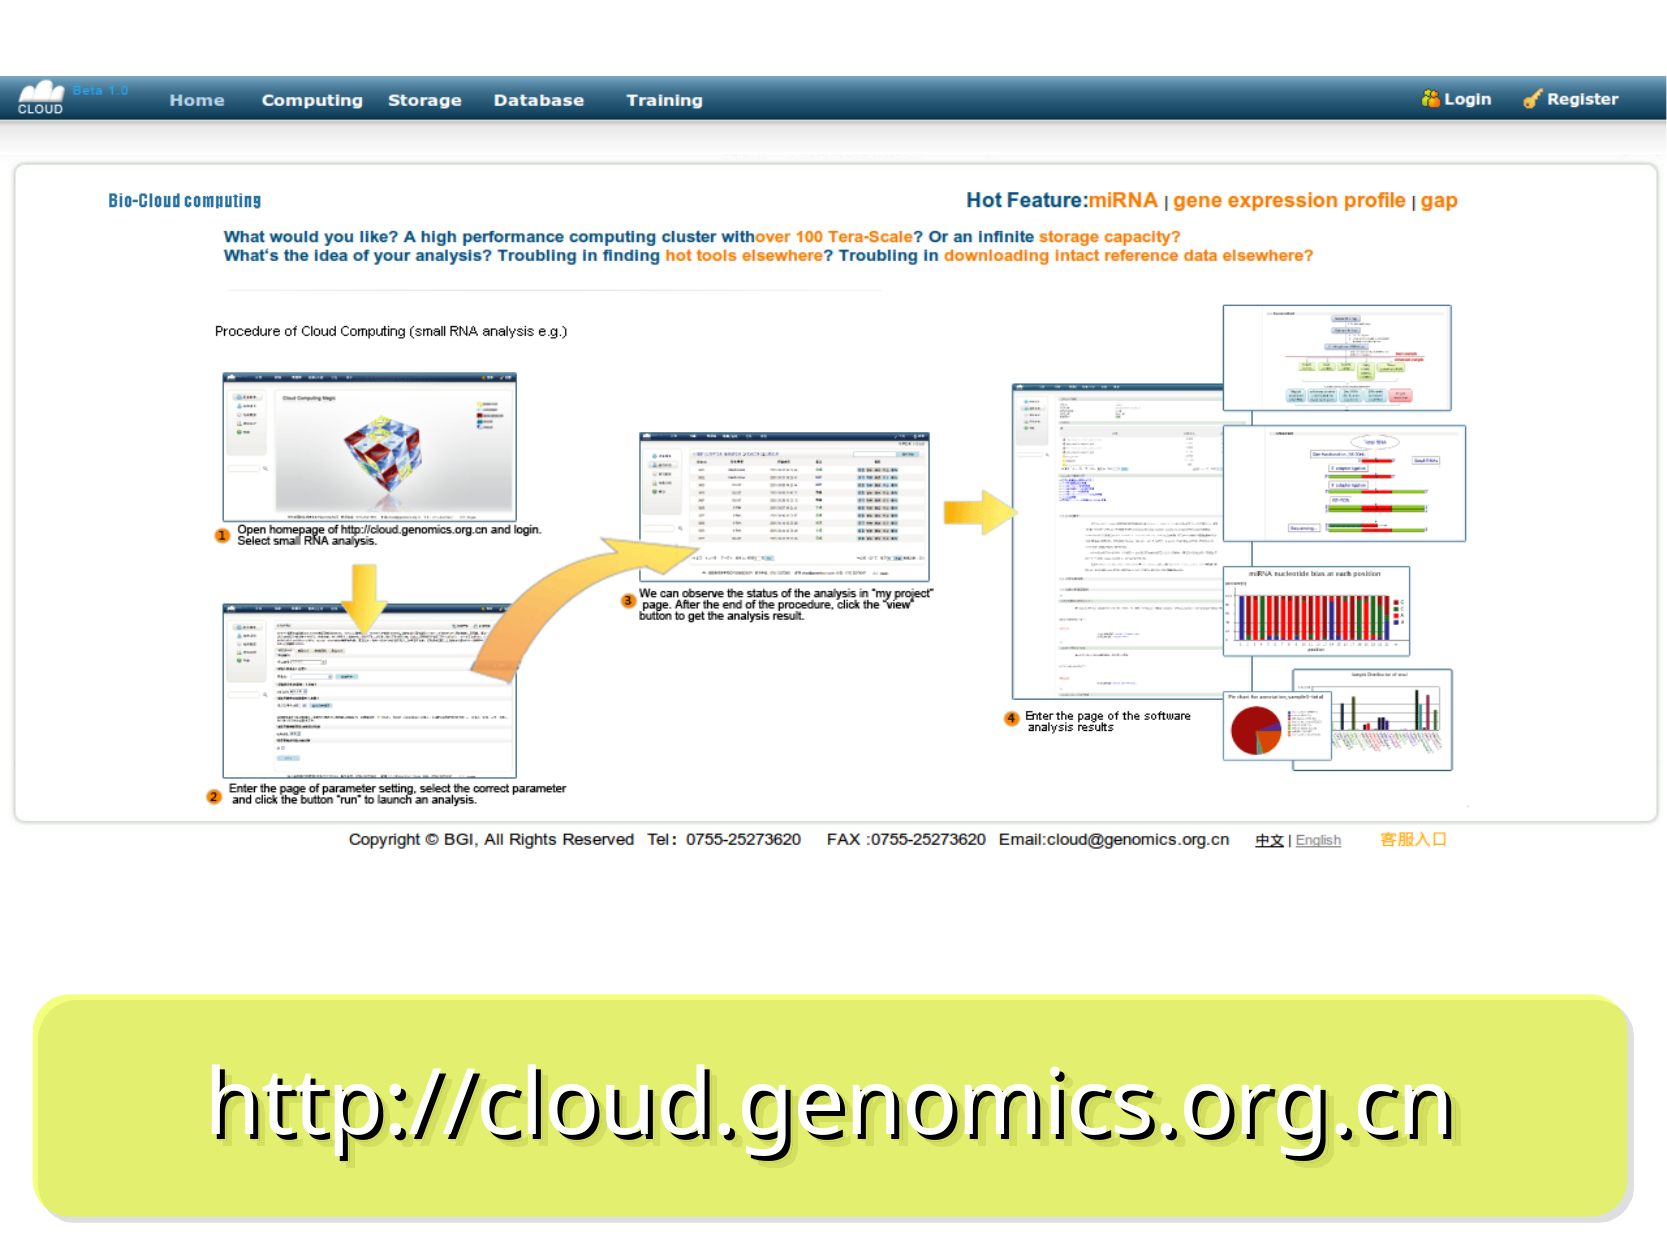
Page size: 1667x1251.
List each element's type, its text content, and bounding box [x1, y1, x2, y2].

text_box http://cloud.genomics.org.cn [32, 994, 1628, 1217]
picture [0, 76, 1667, 905]
